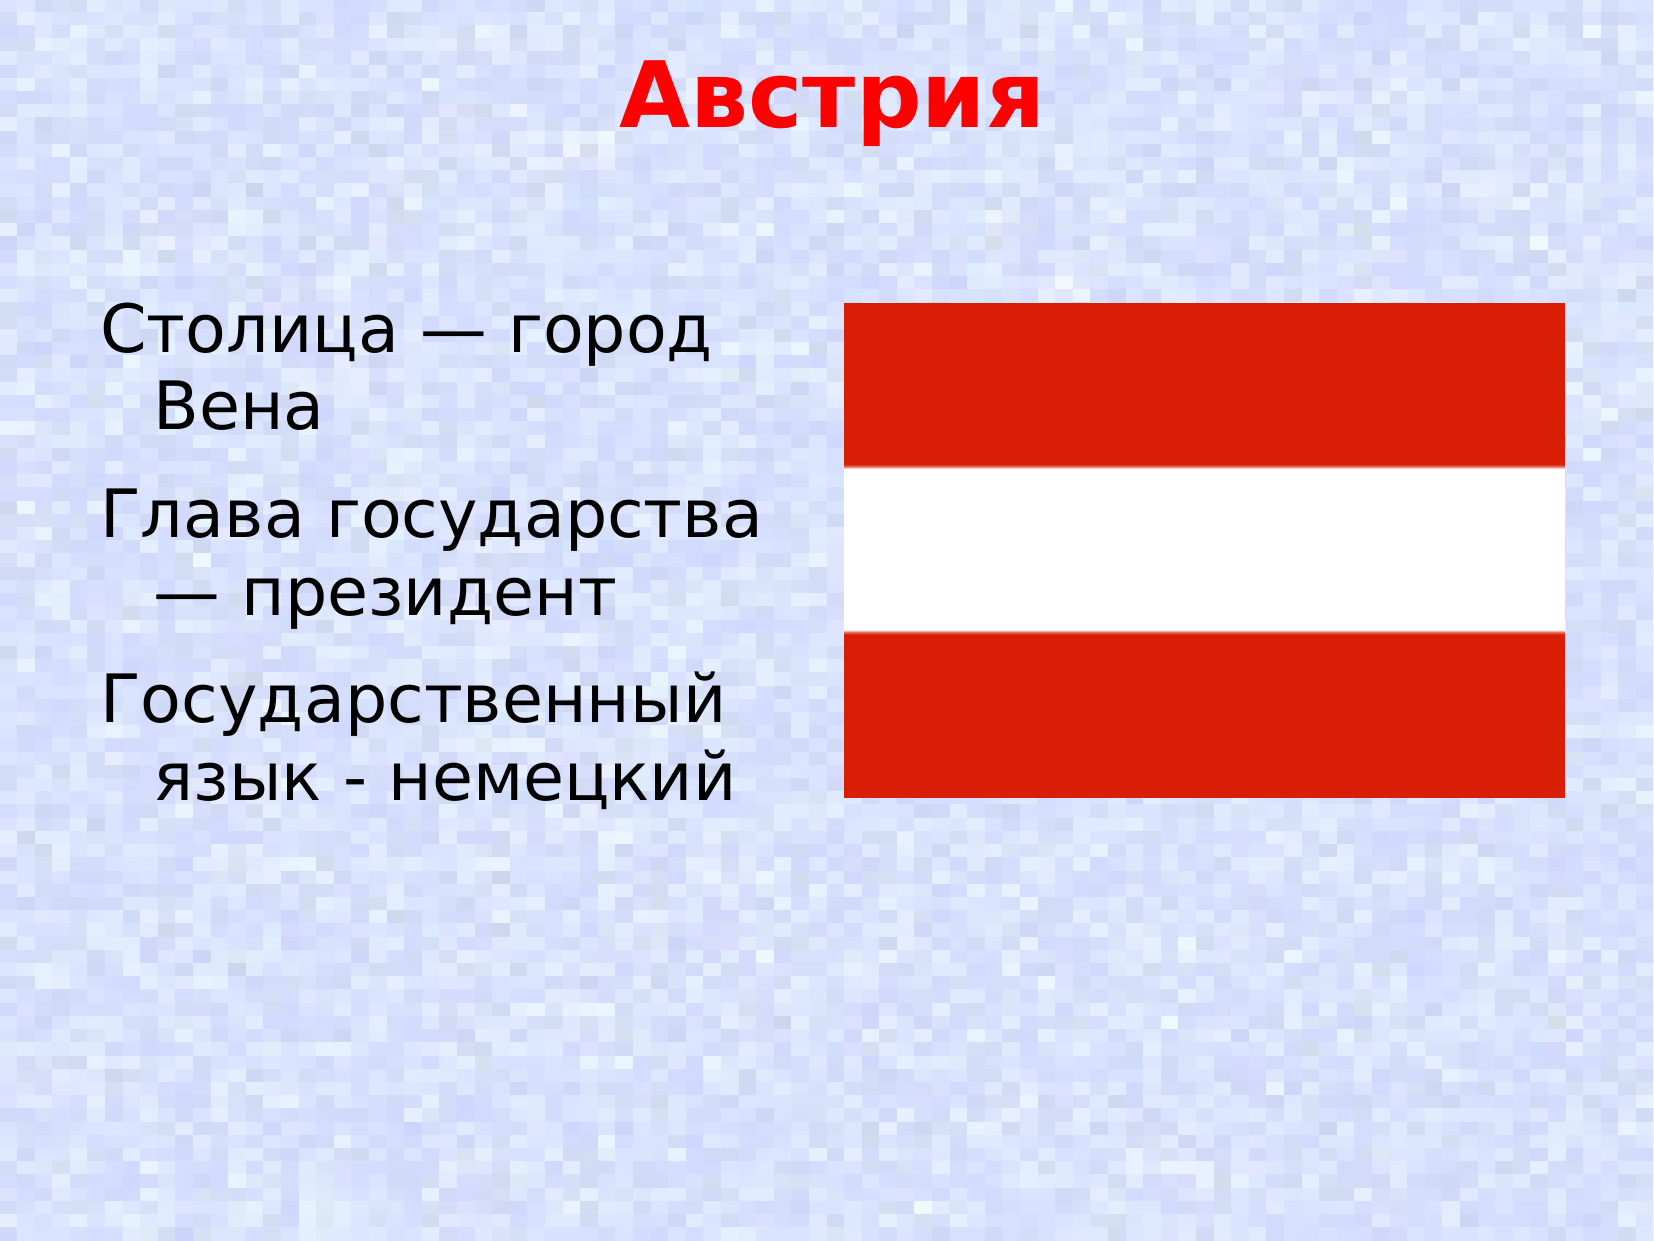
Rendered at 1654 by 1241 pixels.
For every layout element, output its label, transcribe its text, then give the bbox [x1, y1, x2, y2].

picture [0, 0, 1654, 1241]
title Австрия [88, 14, 1577, 178]
list Столица — город Вена Глава государства — президент Государственный язык - немецкий [82, 290, 809, 1094]
